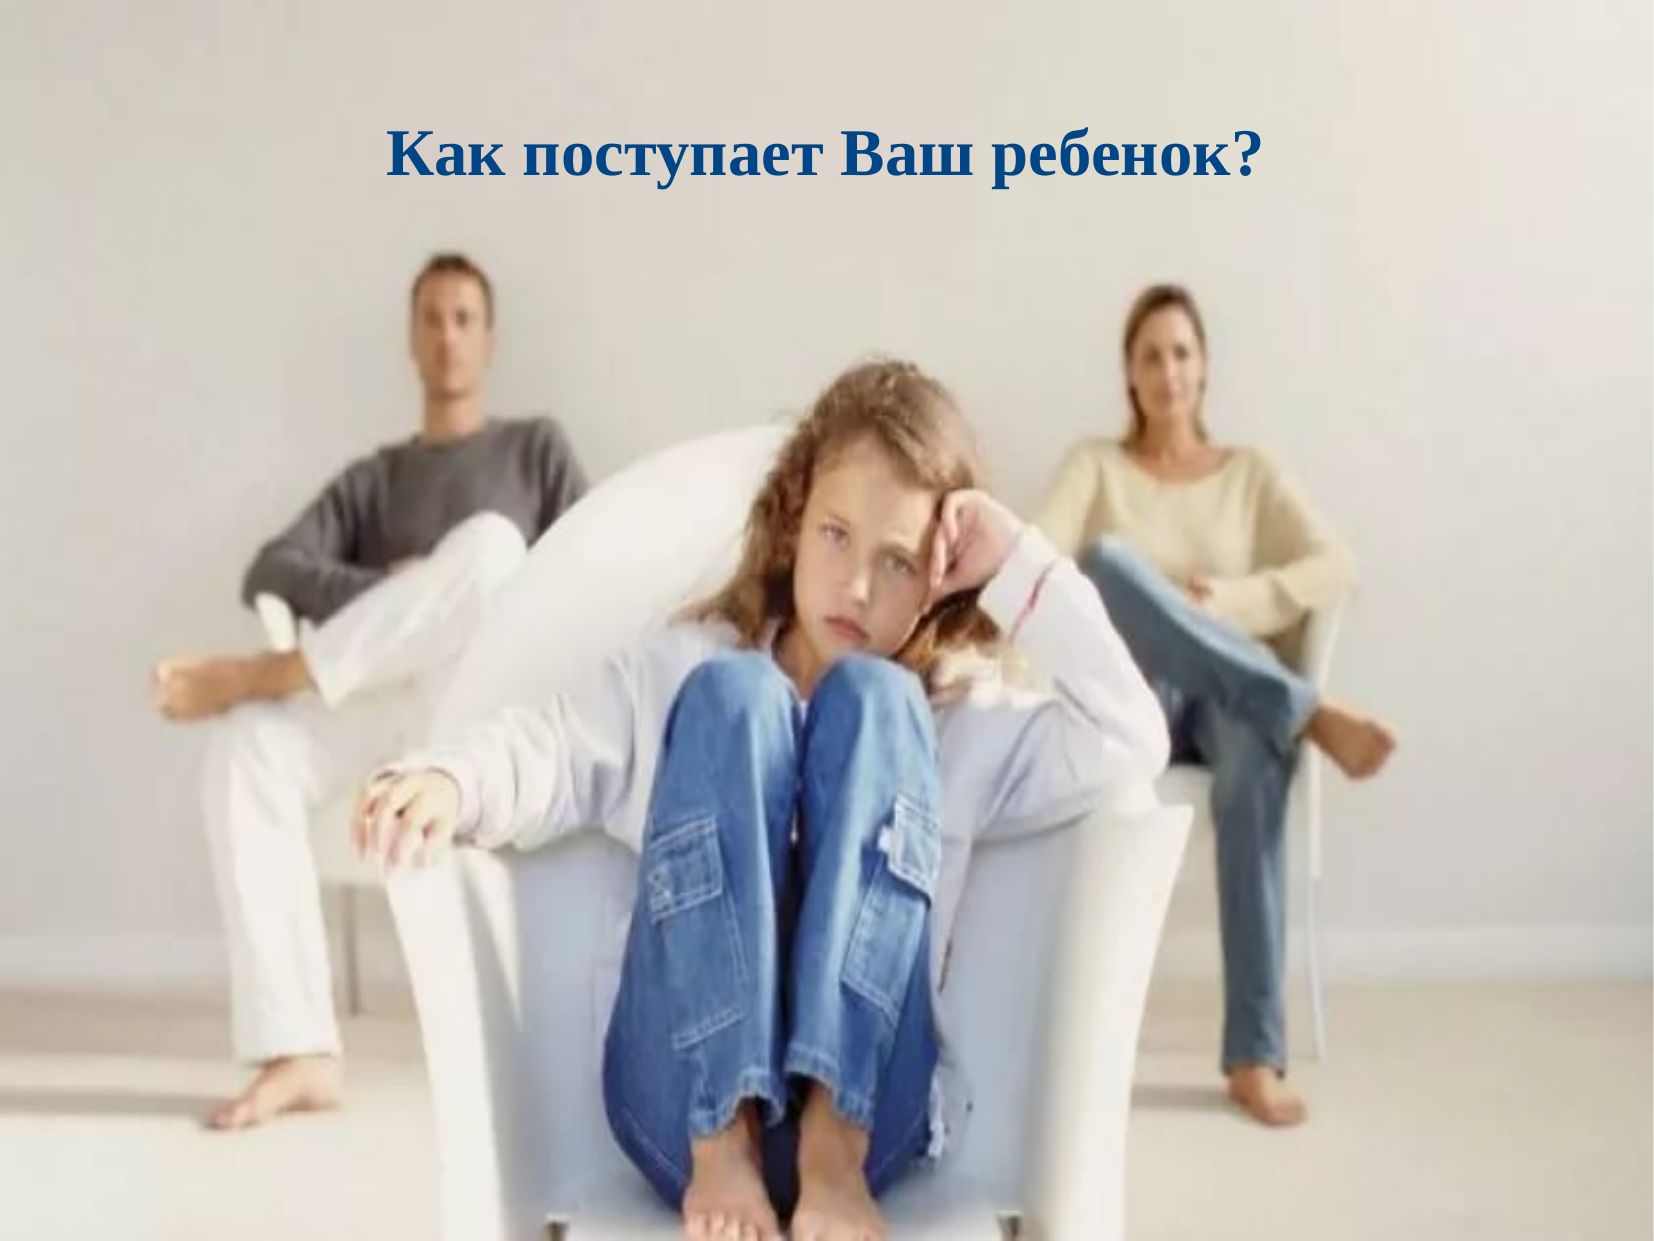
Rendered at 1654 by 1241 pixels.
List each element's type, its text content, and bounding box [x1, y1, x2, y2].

picture [0, 0, 1654, 1241]
text_box Как поступает Ваш ребенок? [82, 22, 1570, 284]
